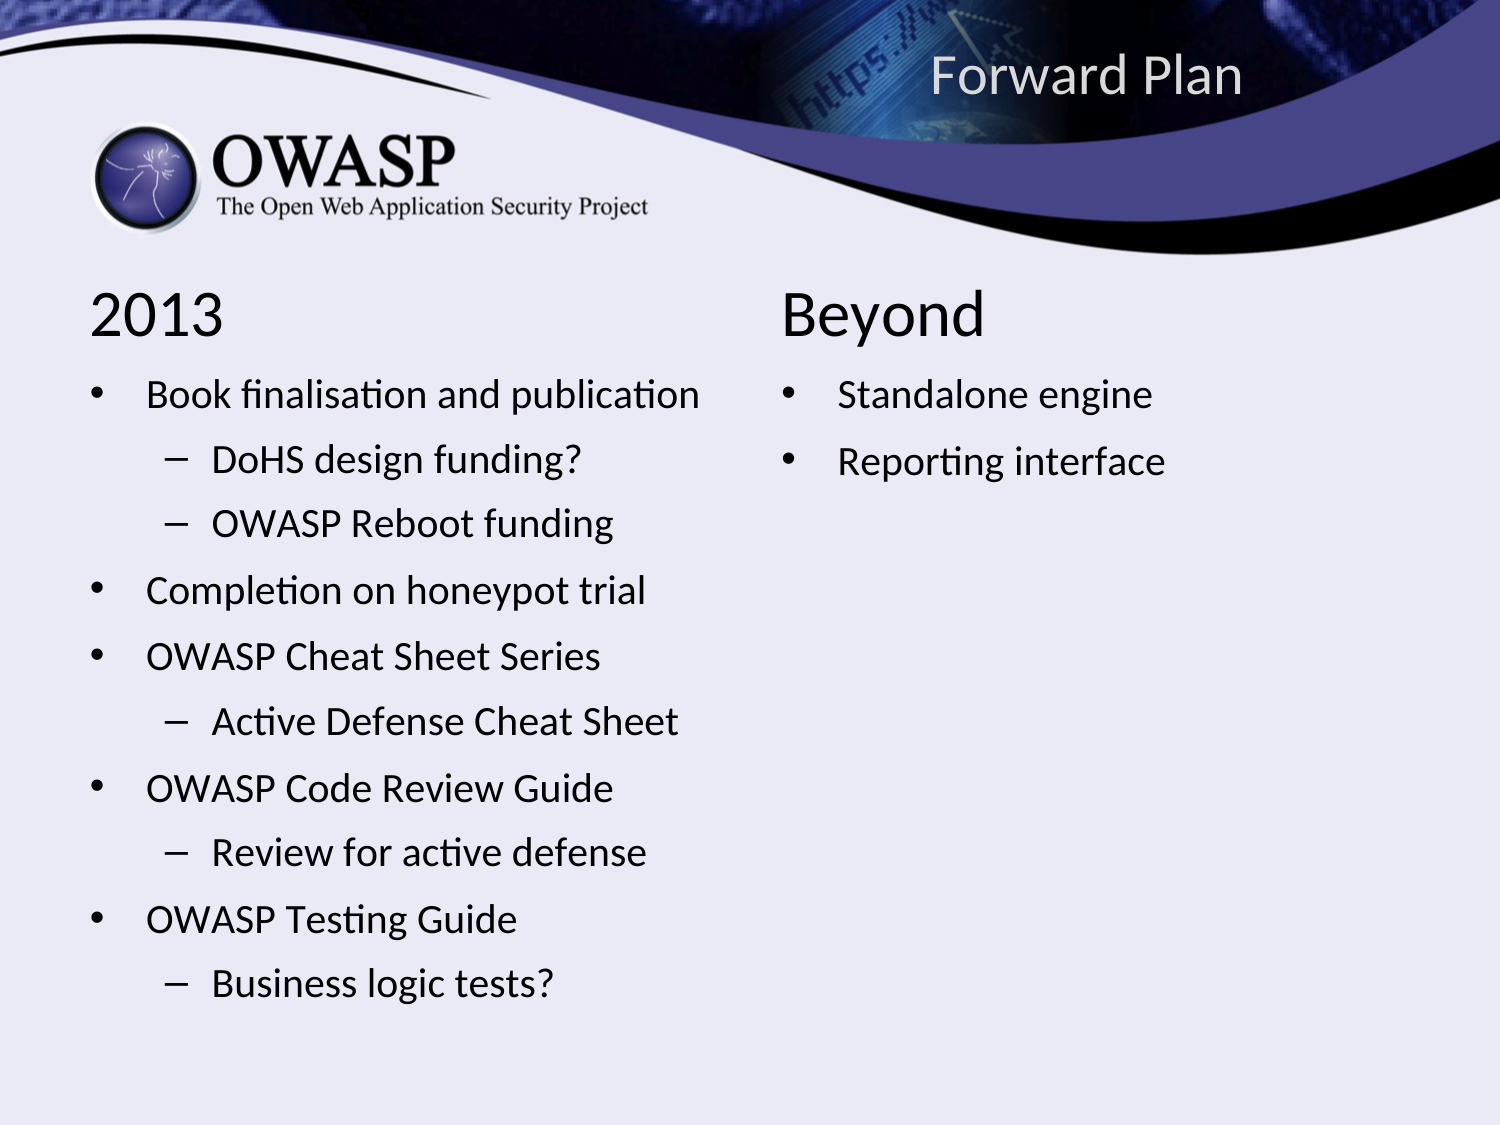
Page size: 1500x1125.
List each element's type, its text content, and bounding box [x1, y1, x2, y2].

list 2013 Book finalisation and publication DoHS design funding? OWASP Reboot funding Completion on honeypot trial OWASP Cheat Sheet Series Active Defense Cheat Sheet OWASP Code Review Guide Review for active defense OWASP Testing Guide Business logic tests? [75, 262, 734, 1018]
picture [0, 0, 1500, 1125]
title Forward Plan [699, 0, 1476, 149]
list Beyond Standalone engine Reporting interface [766, 262, 1426, 1018]
